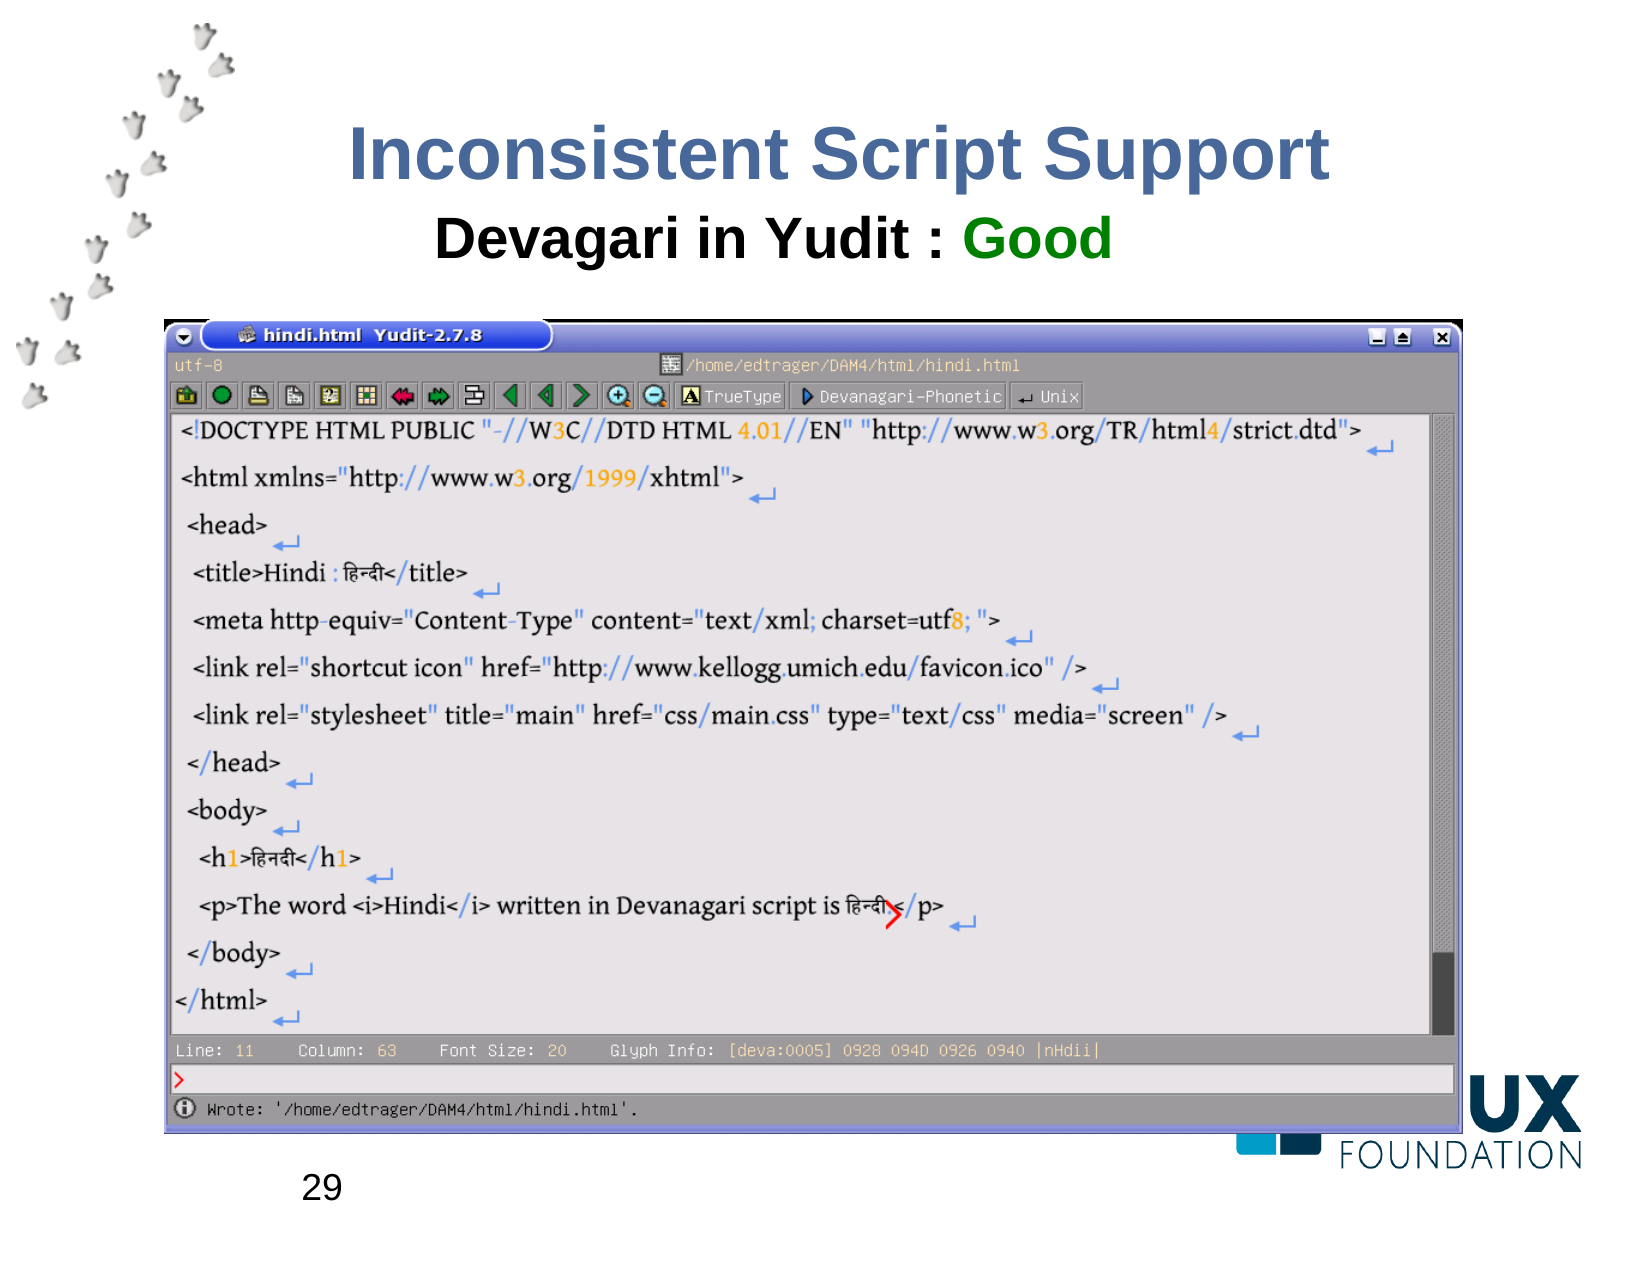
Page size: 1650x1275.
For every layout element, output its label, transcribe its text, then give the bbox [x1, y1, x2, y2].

title Inconsistent Script Support [150, 96, 1530, 217]
text_box Devagari in Yudit : Good [419, 203, 1231, 283]
picture [16, 23, 1613, 1200]
